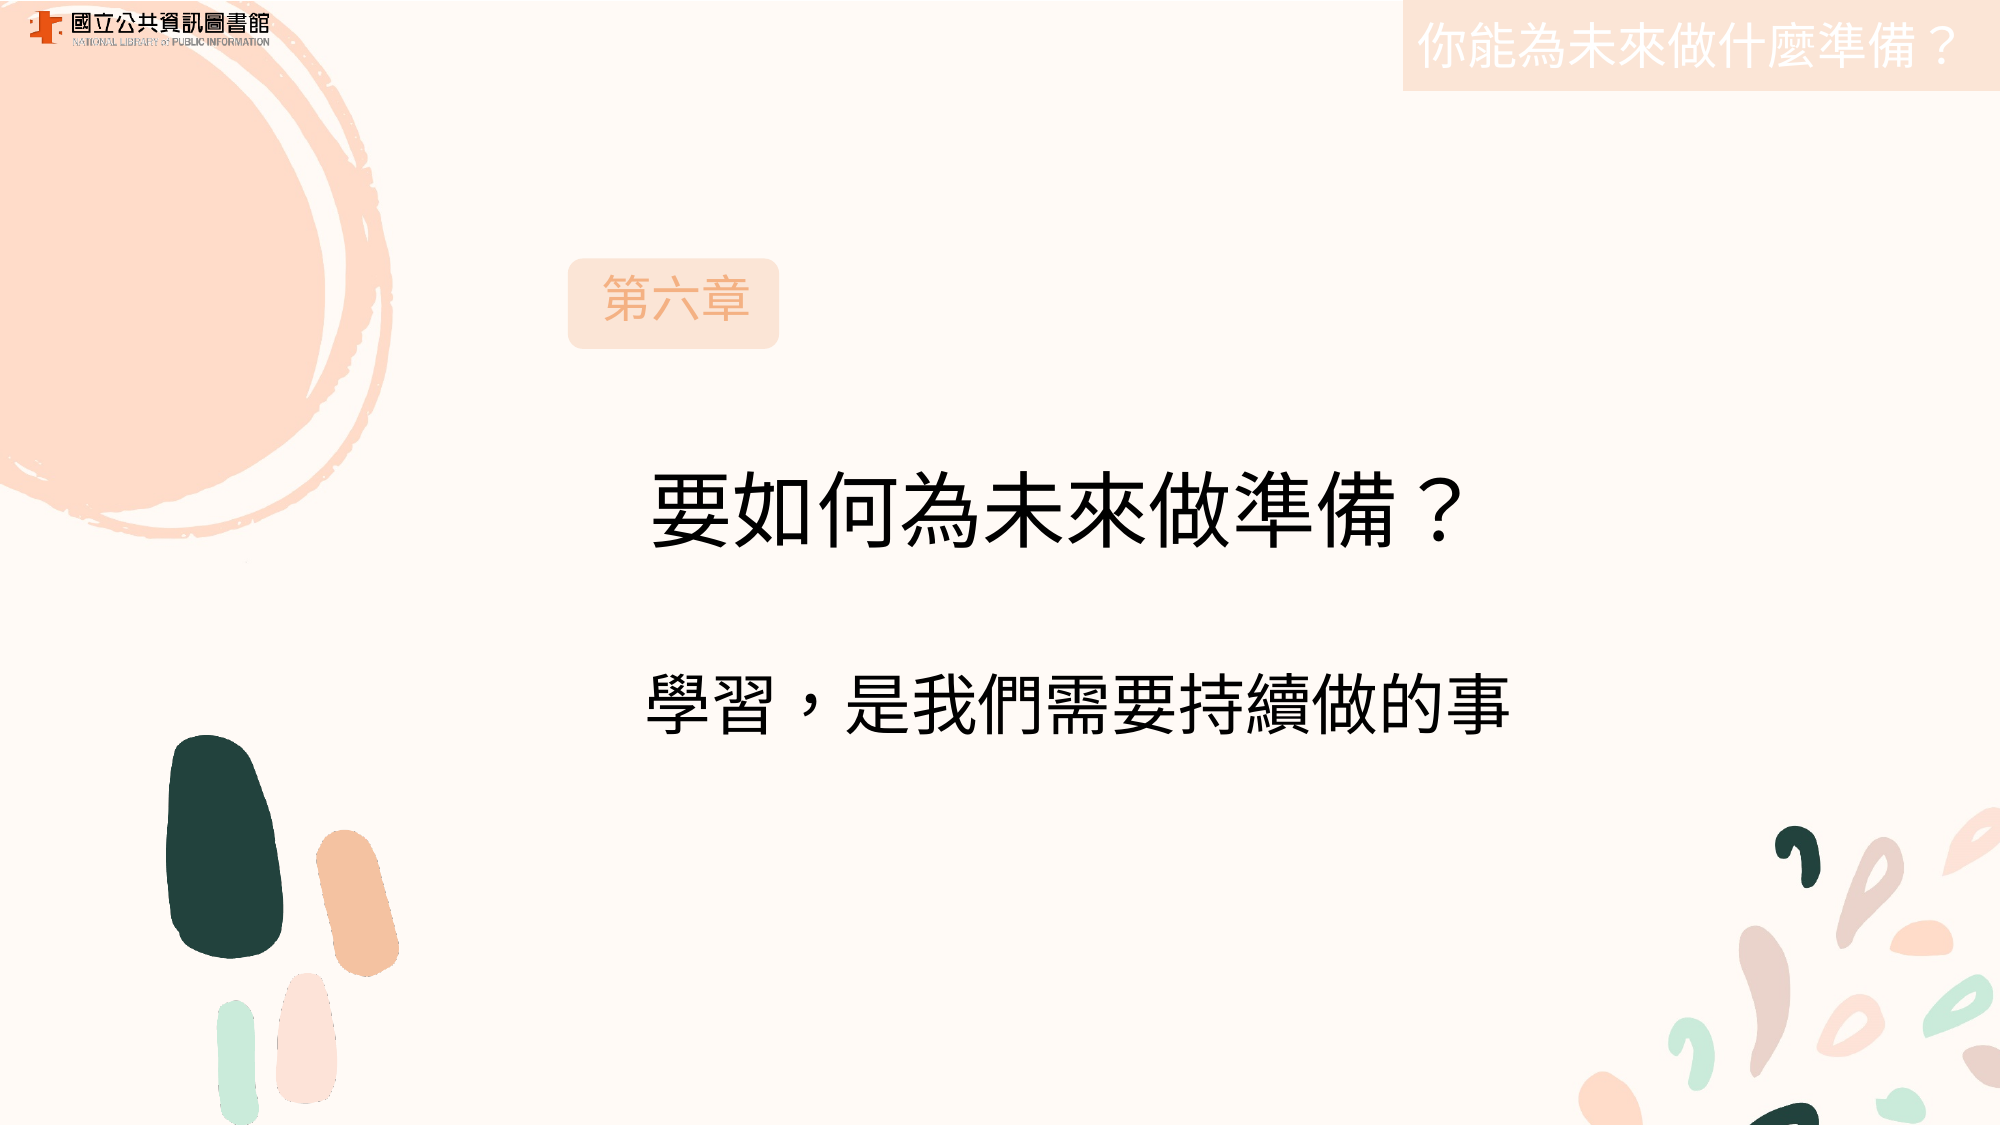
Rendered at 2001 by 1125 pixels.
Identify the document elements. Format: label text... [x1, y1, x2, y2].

text_box 你能為未來做什麼準備？ [1402, 0, 2000, 83]
picture [0, 1, 2000, 1125]
text_box [567, 258, 779, 349]
text_box 要如何為未來做準備？ [567, 401, 1564, 521]
text_box 學習，是我們需要持續做的事 [567, 615, 1589, 716]
text_box 第六章 [586, 248, 805, 337]
text_box [1403, 83, 2000, 91]
